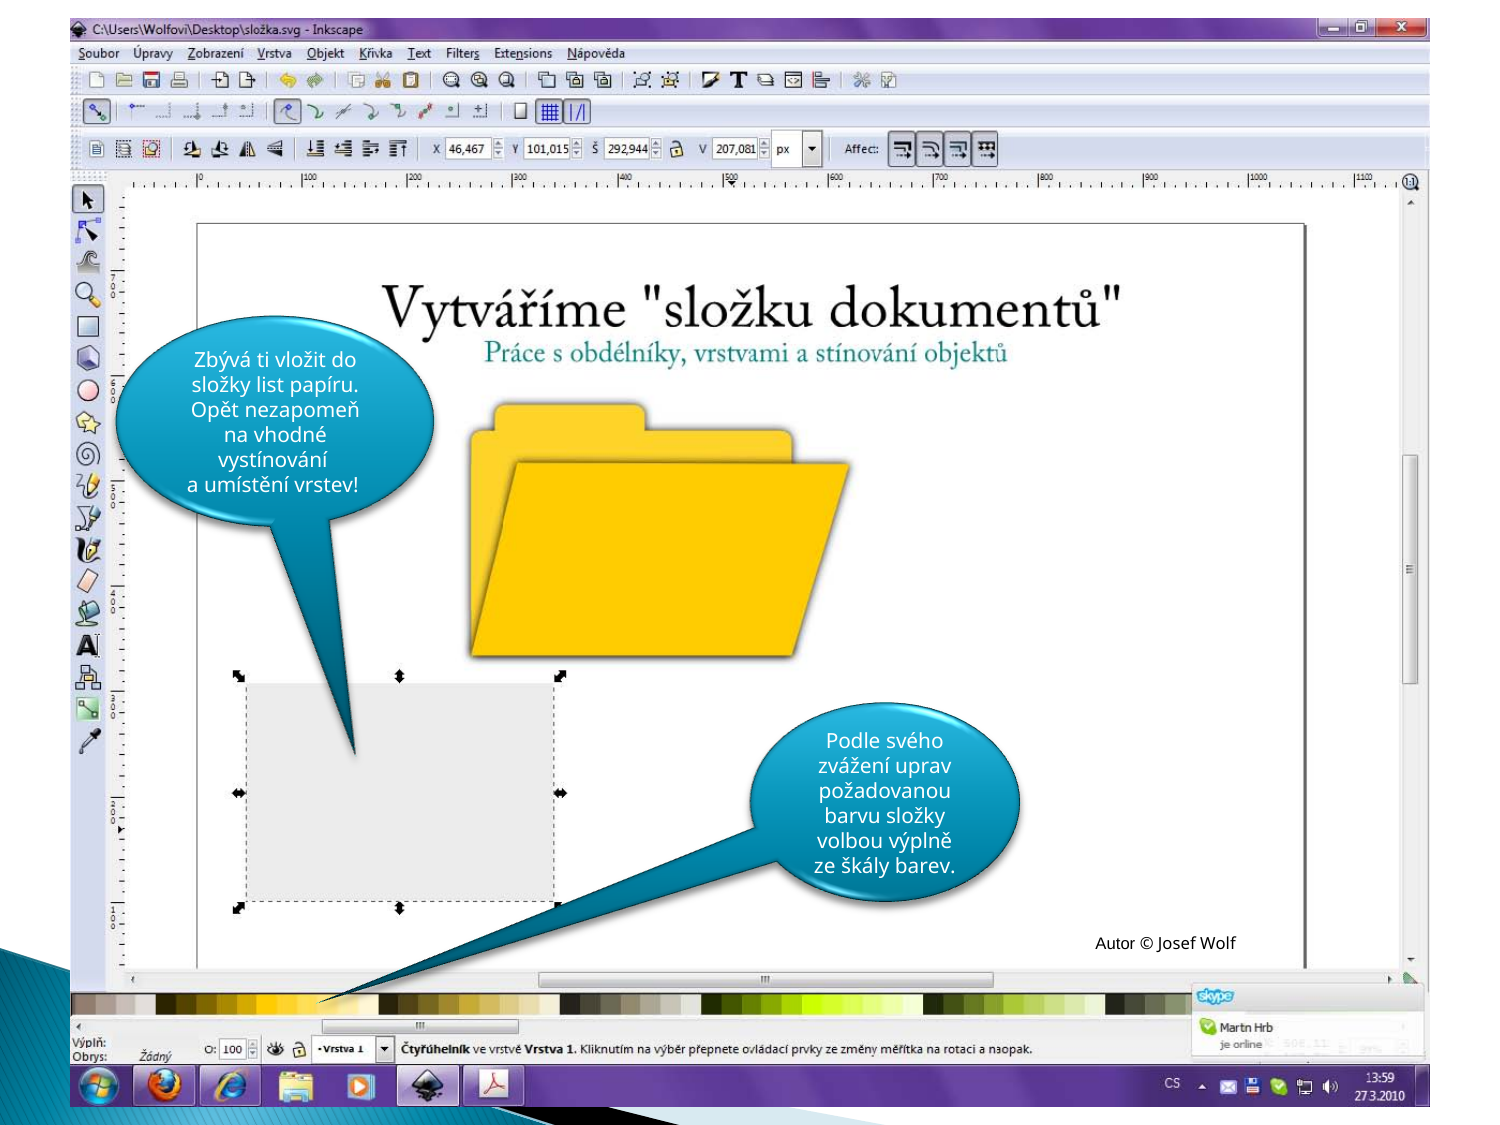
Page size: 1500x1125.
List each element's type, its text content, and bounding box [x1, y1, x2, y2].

text_box Autor © Josef Wolf [1080, 904, 1347, 961]
picture [0, 18, 1430, 1125]
text_box Podle svého zvážení uprav požadovanou barvu složky volbou výplně ze škály barev. [789, 732, 981, 874]
text_box Zbývá ti vložit do složky list papíru. Opět nezapomeň na vhodné vystínování a umístění vrstev! [163, 347, 388, 497]
